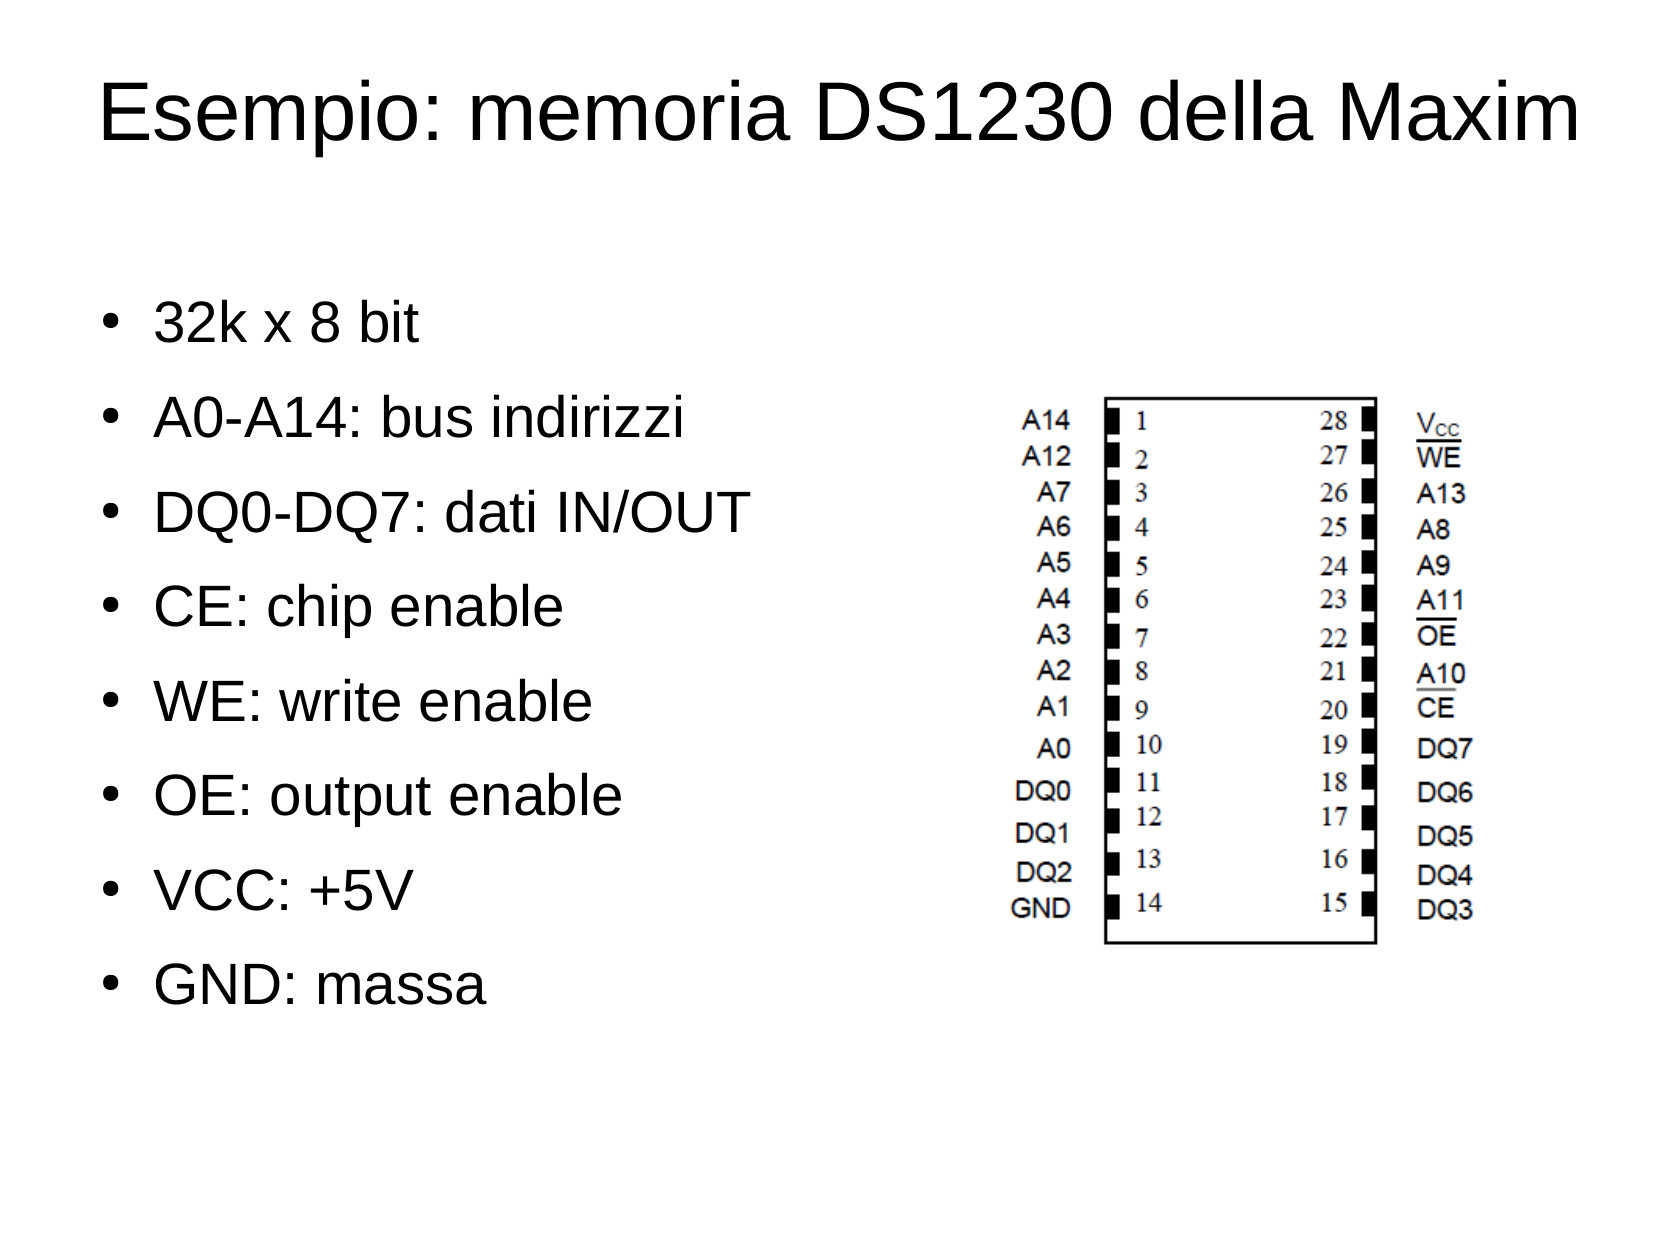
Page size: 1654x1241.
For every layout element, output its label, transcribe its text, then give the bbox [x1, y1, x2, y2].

picture [978, 380, 1571, 962]
title Esempio: memoria DS1230 della Maxim [30, 8, 1621, 216]
list 32k x 8 bit A0-A14: bus indirizzi DQ0-DQ7: dati IN/OUT CE: chip enable WE: write enable OE: output enable VCC: +5V GND: massa [82, 290, 1538, 1201]
